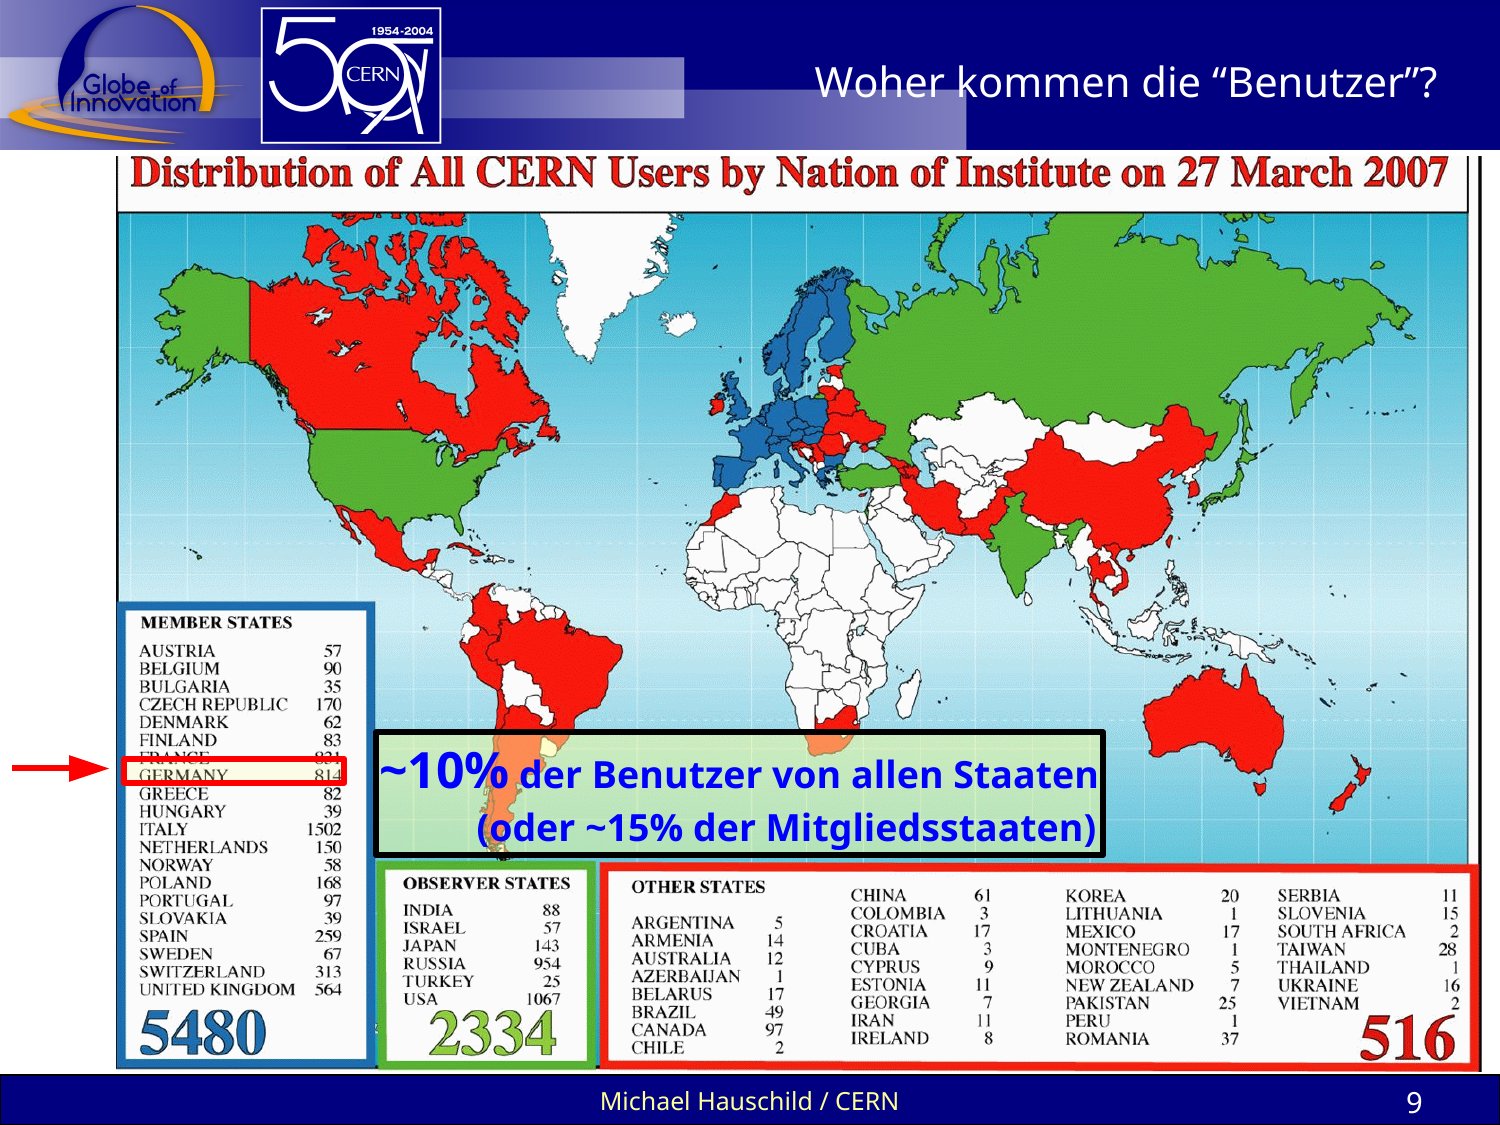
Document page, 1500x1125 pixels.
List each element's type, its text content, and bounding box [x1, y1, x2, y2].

text_box [124, 758, 345, 783]
picture [0, 0, 1500, 150]
title Woher kommen die “Benutzer”? [450, 37, 1438, 126]
picture [116, 156, 1482, 1072]
text_box ~10% der Benutzer von allen Staaten (oder ~15% der Mitgliedsstaaten) [376, 732, 1074, 840]
